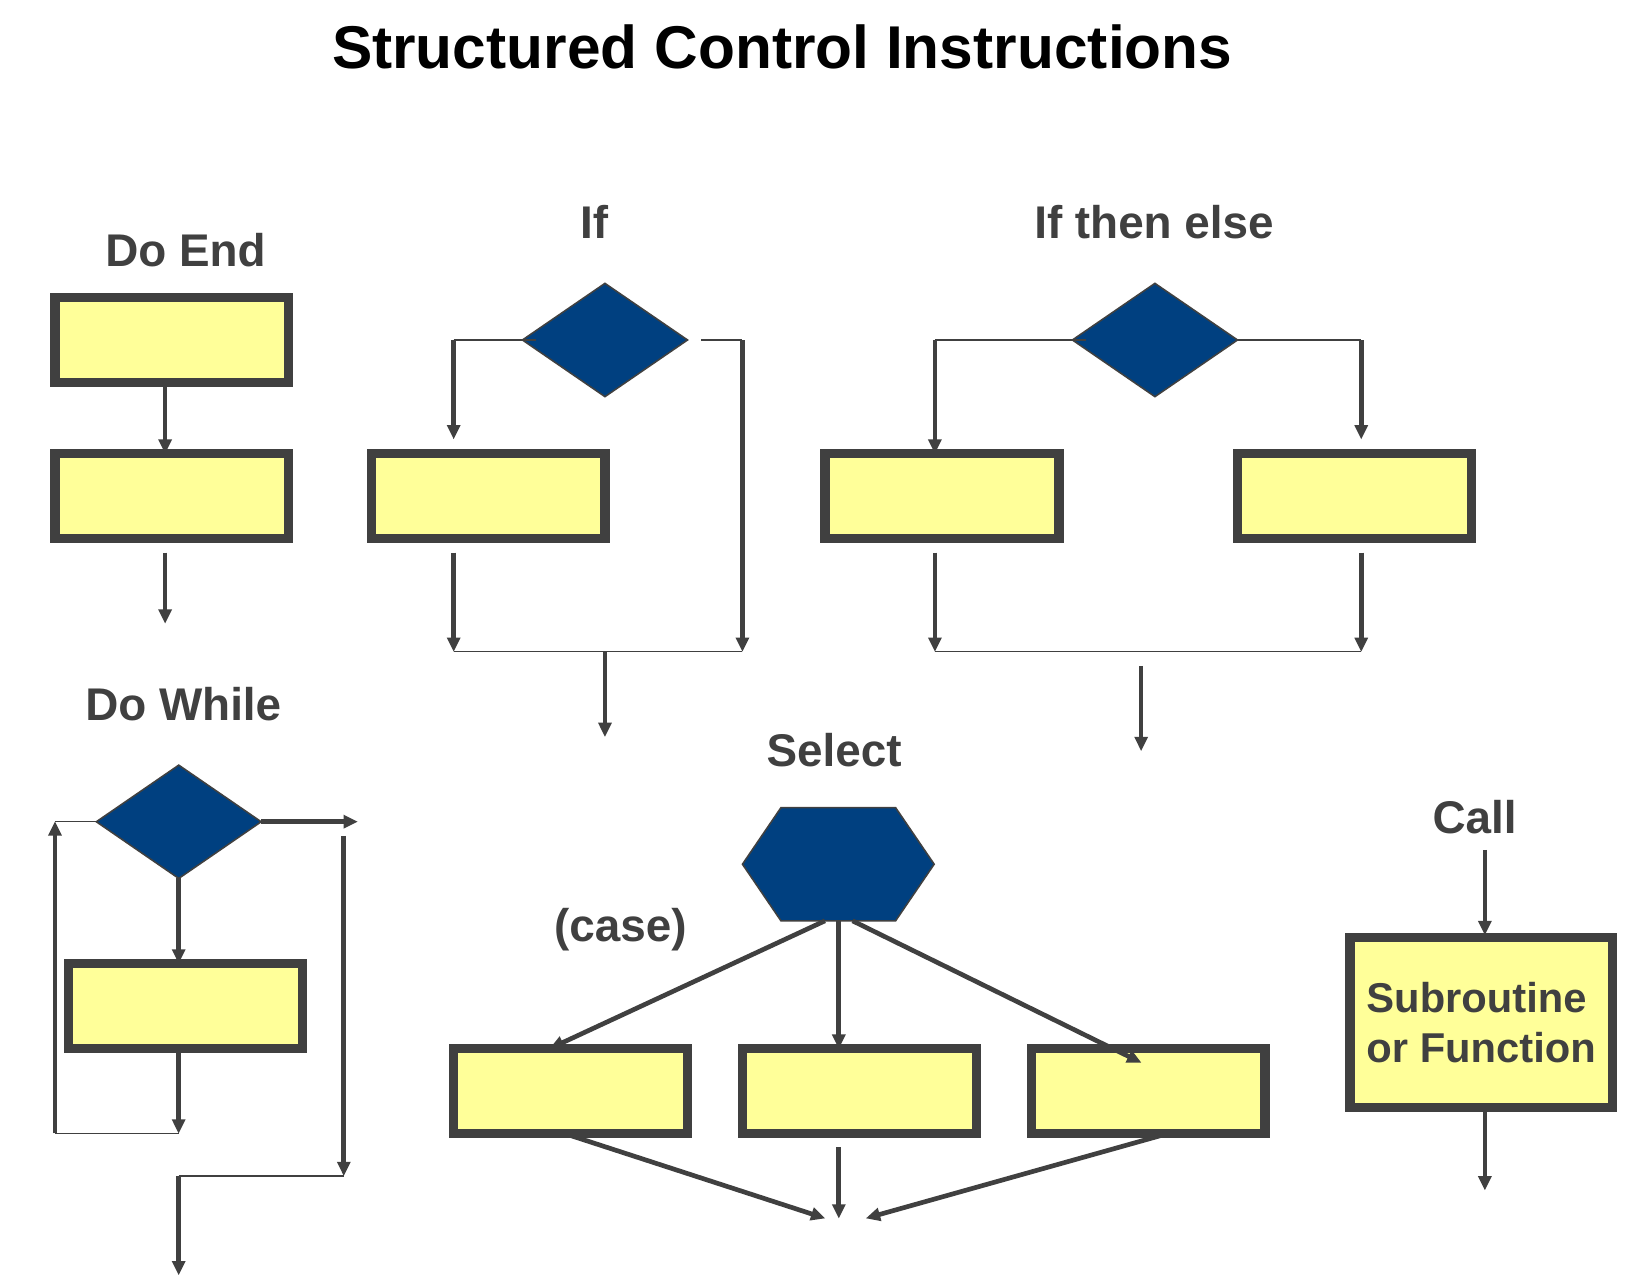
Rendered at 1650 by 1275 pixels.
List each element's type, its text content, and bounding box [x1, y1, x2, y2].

text_box [1349, 937, 1613, 962]
text_box [523, 283, 688, 397]
text_box Structured Control Instructions [298, 0, 1251, 90]
text_box [54, 453, 289, 539]
text_box [54, 297, 289, 383]
text_box [96, 765, 261, 878]
text_box Subroutine or Function [1349, 962, 1613, 1080]
text_box Select [750, 712, 919, 785]
text_box [1031, 1048, 1266, 1134]
text_box [68, 963, 303, 1049]
text_box If [563, 184, 626, 257]
text_box [742, 1048, 977, 1134]
text_box [371, 453, 605, 539]
text_box If then else [1017, 184, 1291, 257]
text_box Do While [68, 665, 299, 738]
text_box [1073, 283, 1238, 397]
text_box [825, 453, 1059, 539]
text_box [1237, 453, 1472, 539]
text_box Do End [37, 212, 283, 285]
text_box (case) [537, 887, 704, 960]
text_box [742, 807, 935, 921]
text_box [453, 1048, 688, 1134]
text_box Call [1415, 779, 1534, 852]
text_box [1349, 1080, 1613, 1108]
